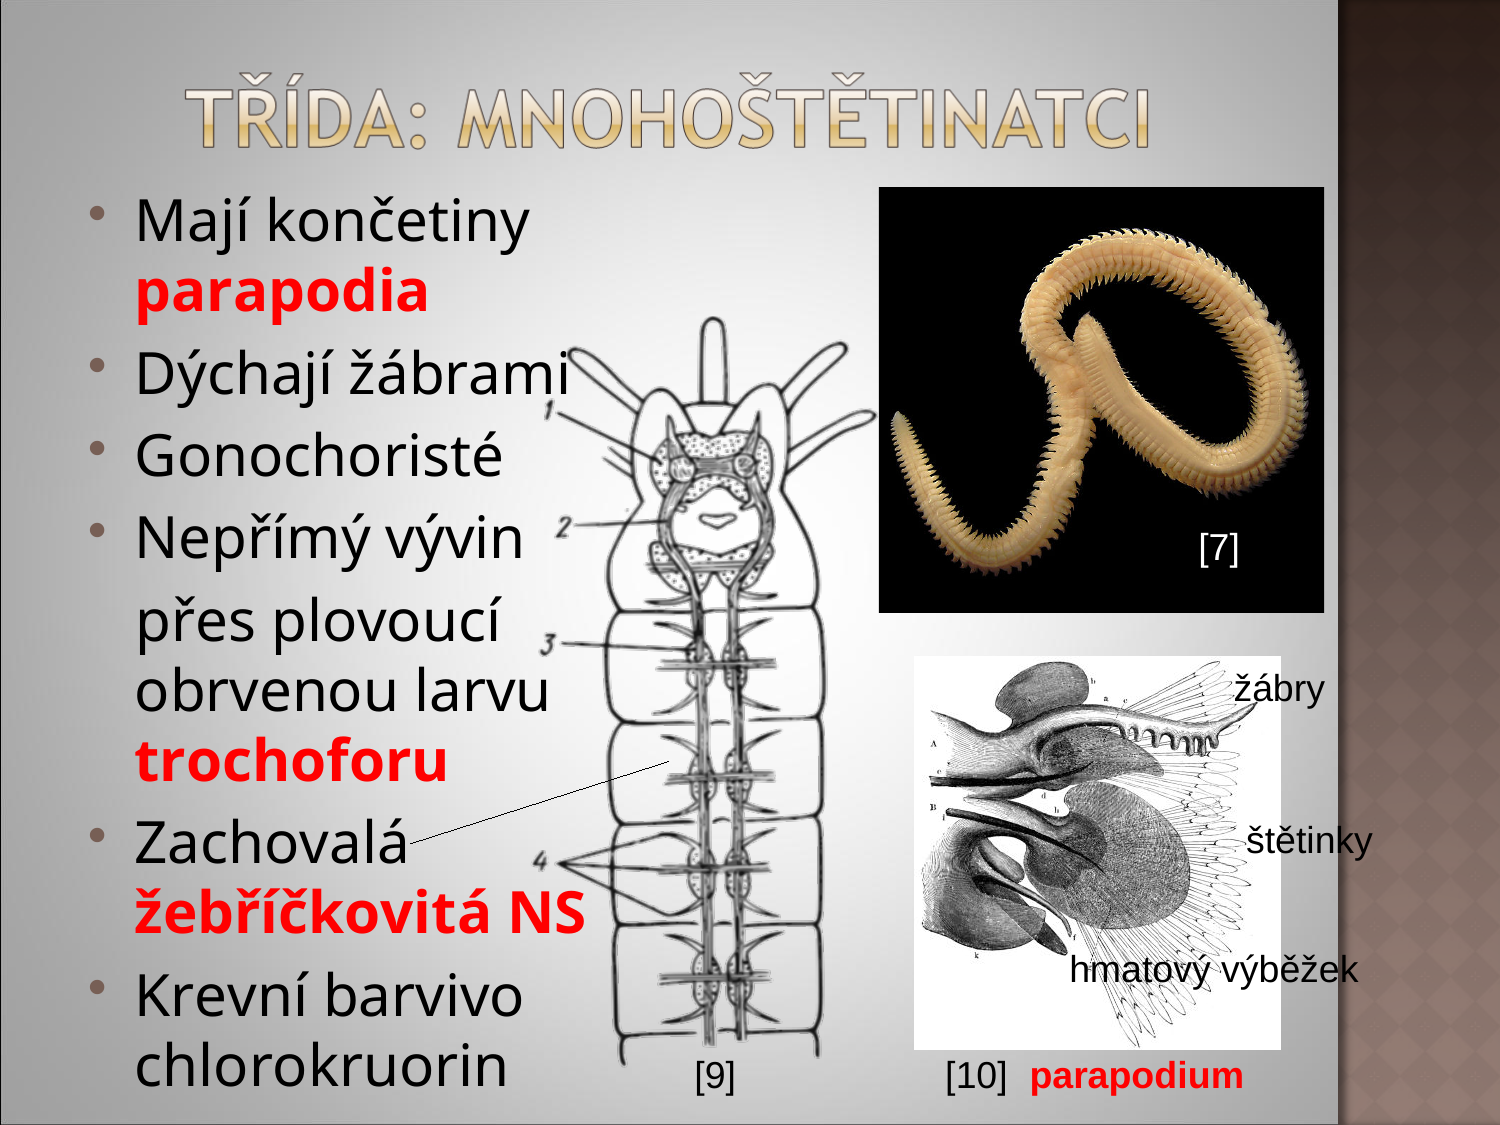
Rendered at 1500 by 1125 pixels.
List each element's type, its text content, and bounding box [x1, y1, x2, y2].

picture [0, 0, 1500, 1125]
text_box [7] [1183, 515, 1305, 577]
text_box hmatový výběžek [1054, 937, 1390, 998]
text_box [878, 187, 1325, 613]
text_box žábry [1218, 656, 1366, 717]
text_box [9] [10] parapodium [679, 1042, 1278, 1104]
text_box štětinky [1231, 808, 1389, 869]
text_box [73, 46, 1265, 166]
list Mají končetiny parapodia Dýchají žábrami Gonochoristé Nepřímý vývin přes plovoucí obrvenou larvu trochoforu Zachovalá žebříčkovitá NS Krevní barvivo chlorokruorin [74, 175, 653, 1125]
